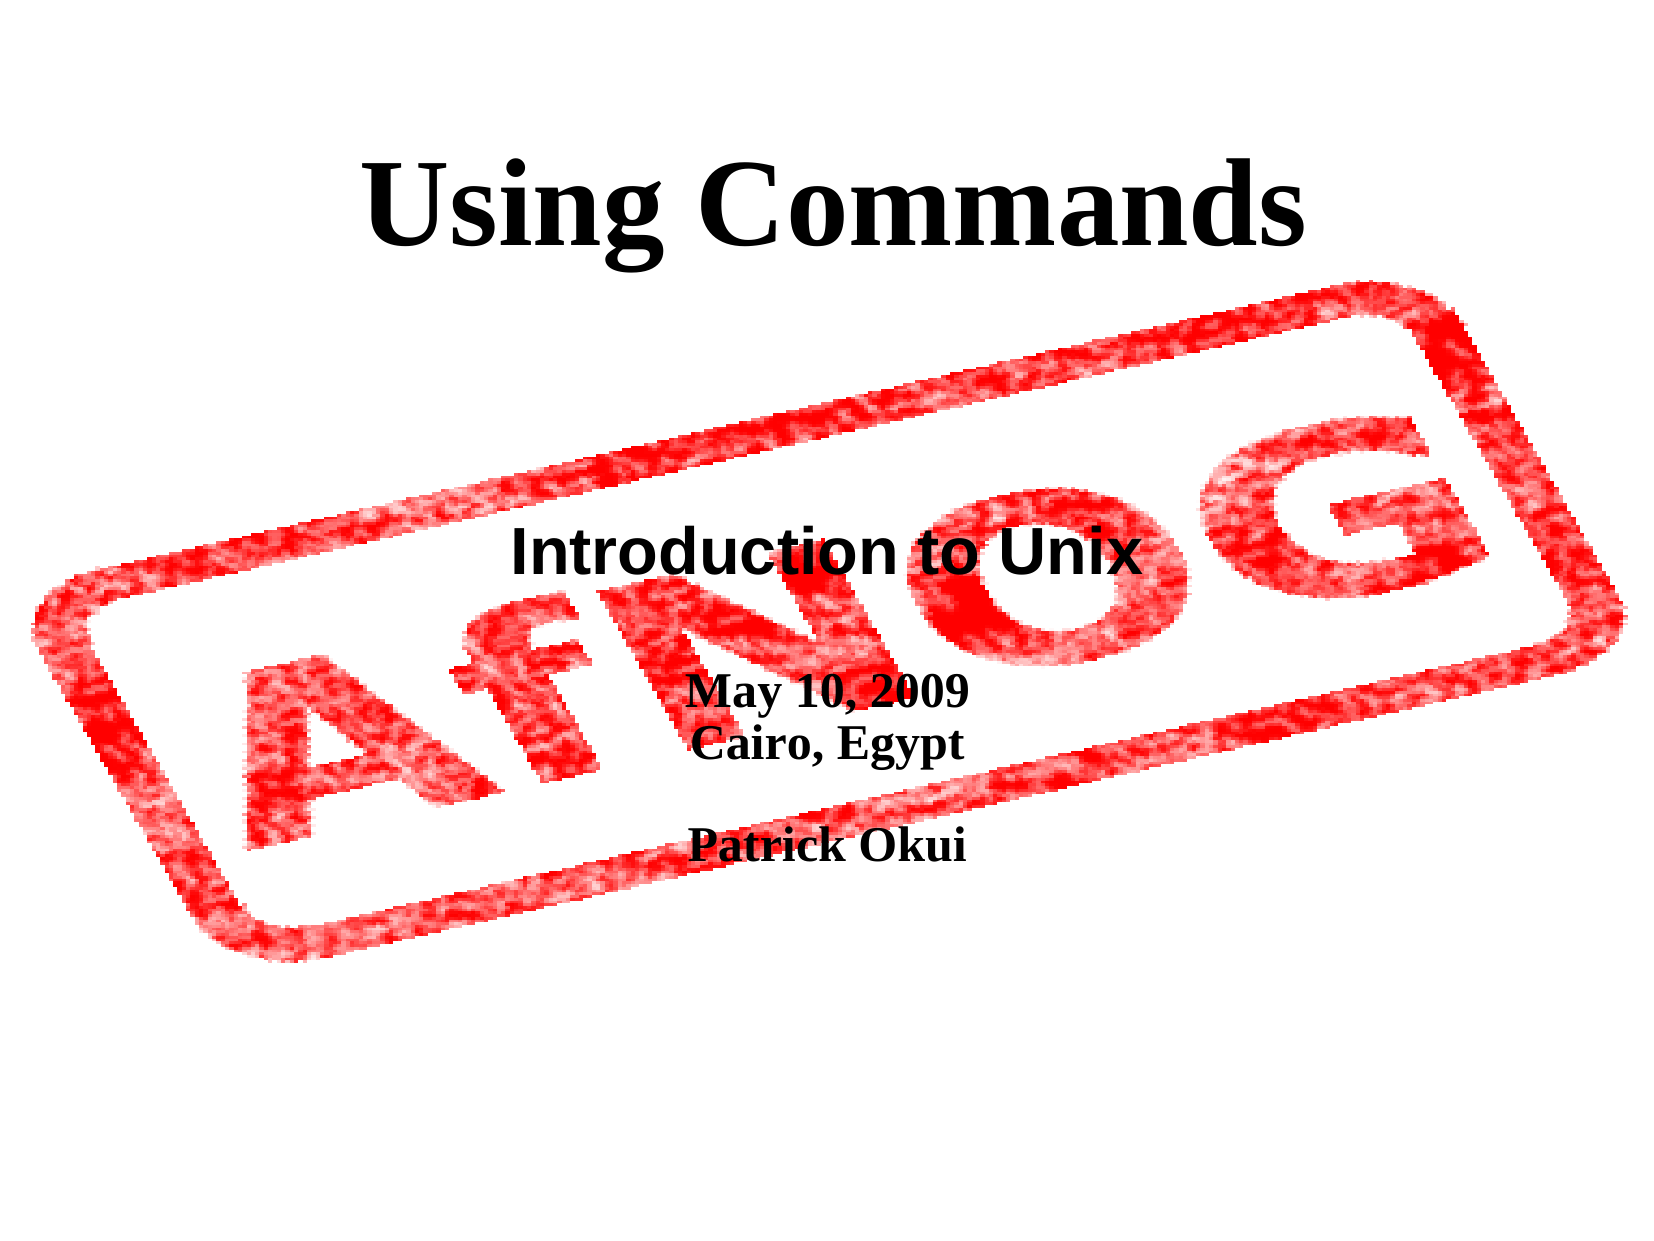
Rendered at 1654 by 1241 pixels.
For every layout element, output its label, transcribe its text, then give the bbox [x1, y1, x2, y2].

title Using Commands [127, 102, 1540, 311]
picture [1534, 261, 1654, 980]
picture [1, 261, 127, 980]
list Introduction to Unix May 10, 2009 Cairo, Egypt Patrick Okui [121, 303, 1534, 1085]
